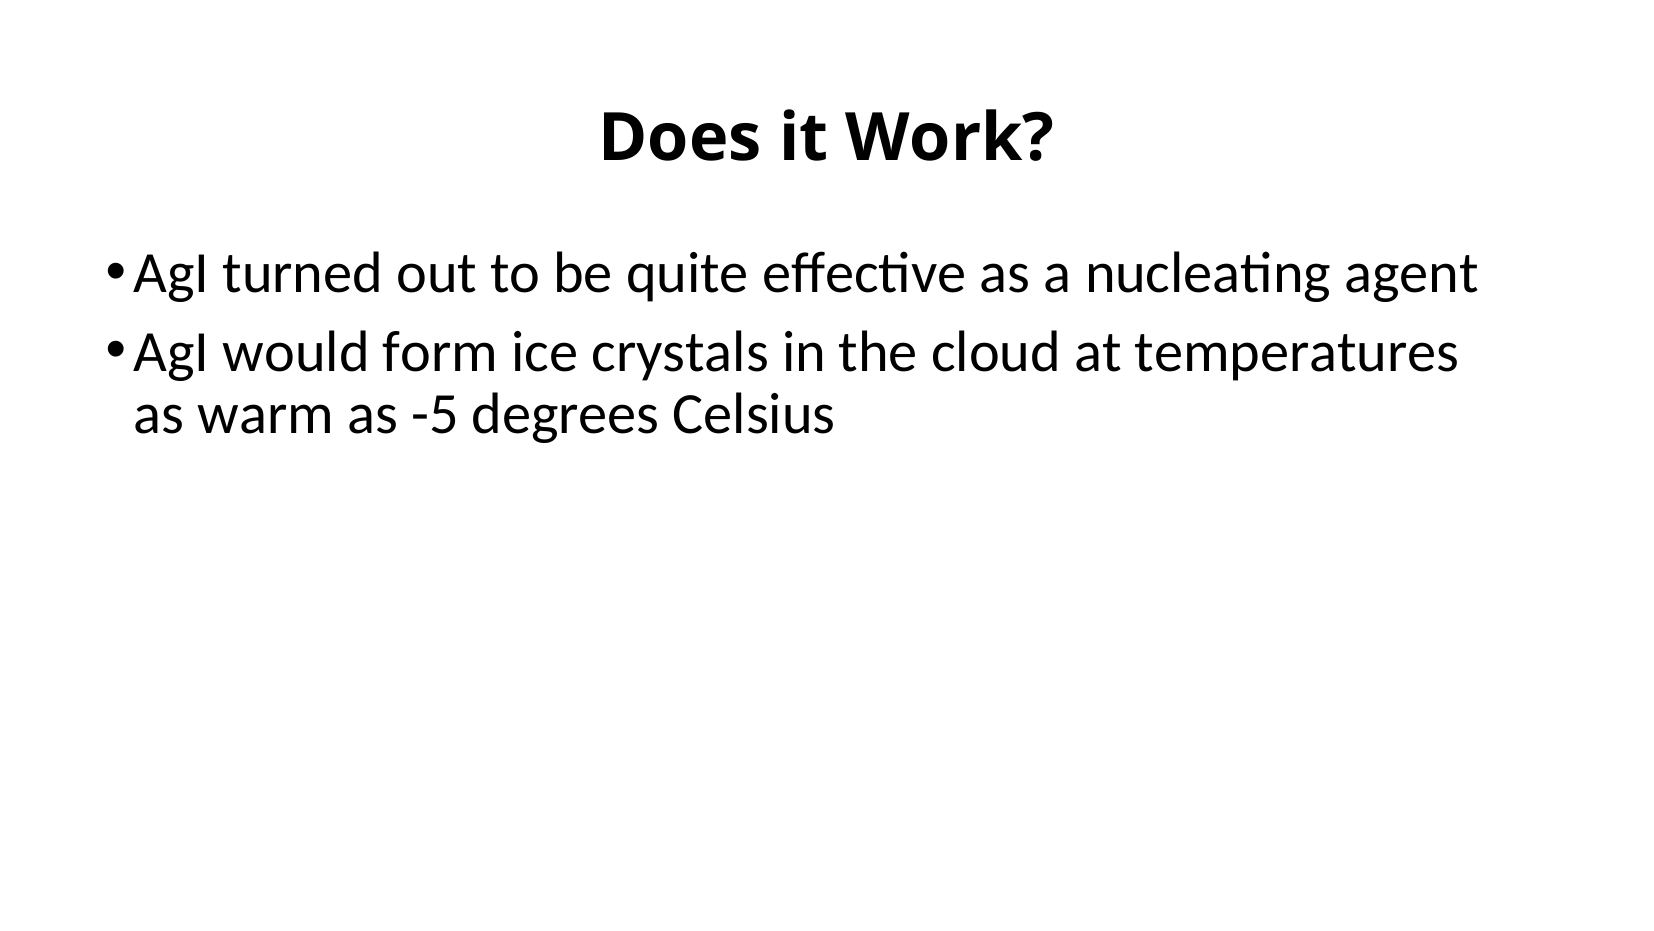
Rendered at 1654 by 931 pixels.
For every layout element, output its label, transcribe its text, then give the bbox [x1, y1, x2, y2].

title Does it Work? [113, 49, 1540, 230]
list AgI turned out to be quite effective as a nucleating agent AgI would form ice crystals in the cloud at temperatures as warm as -5 degrees Celsius [90, 234, 1517, 826]
